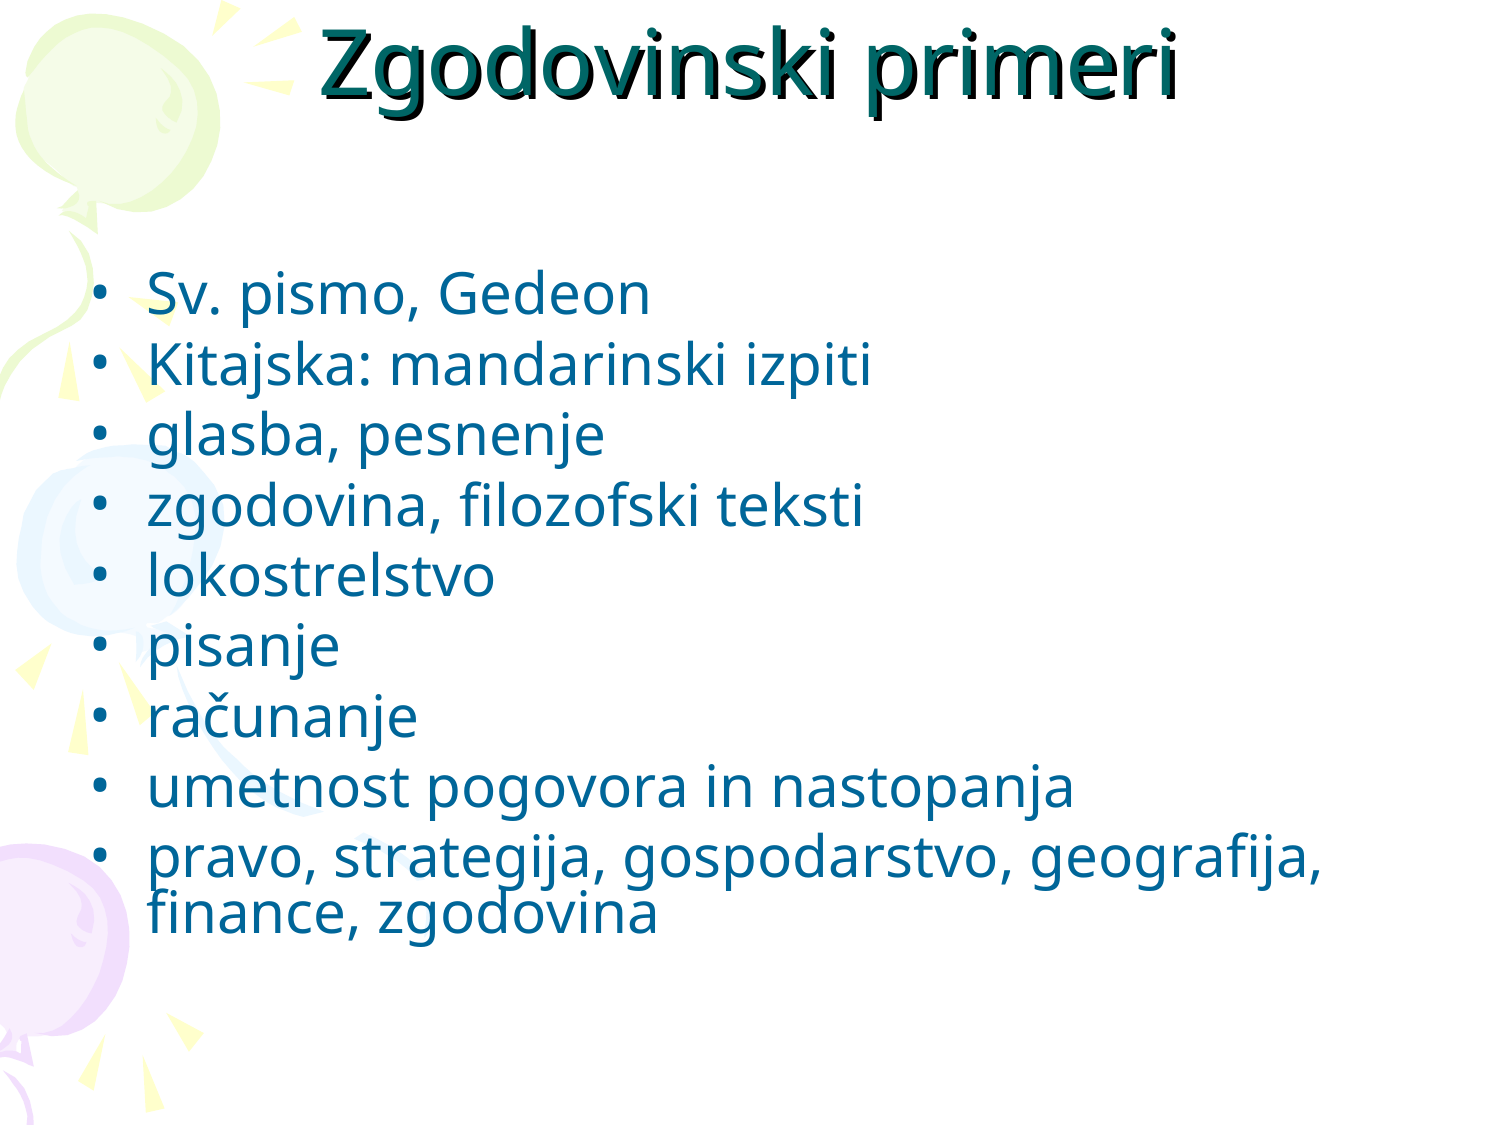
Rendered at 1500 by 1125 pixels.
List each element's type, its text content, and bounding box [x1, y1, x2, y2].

list Sv. pismo, Gedeon Kitajska: mandarinski izpiti glasba, pesnenje zgodovina, filozofski teksti lokostrelstvo pisanje računanje umetnost pogovora in nastopanja pravo, strategija, gospodarstvo, geografija, finance, zgodovina [75, 262, 1426, 994]
title Zgodovinski primeri [72, 16, 1426, 233]
